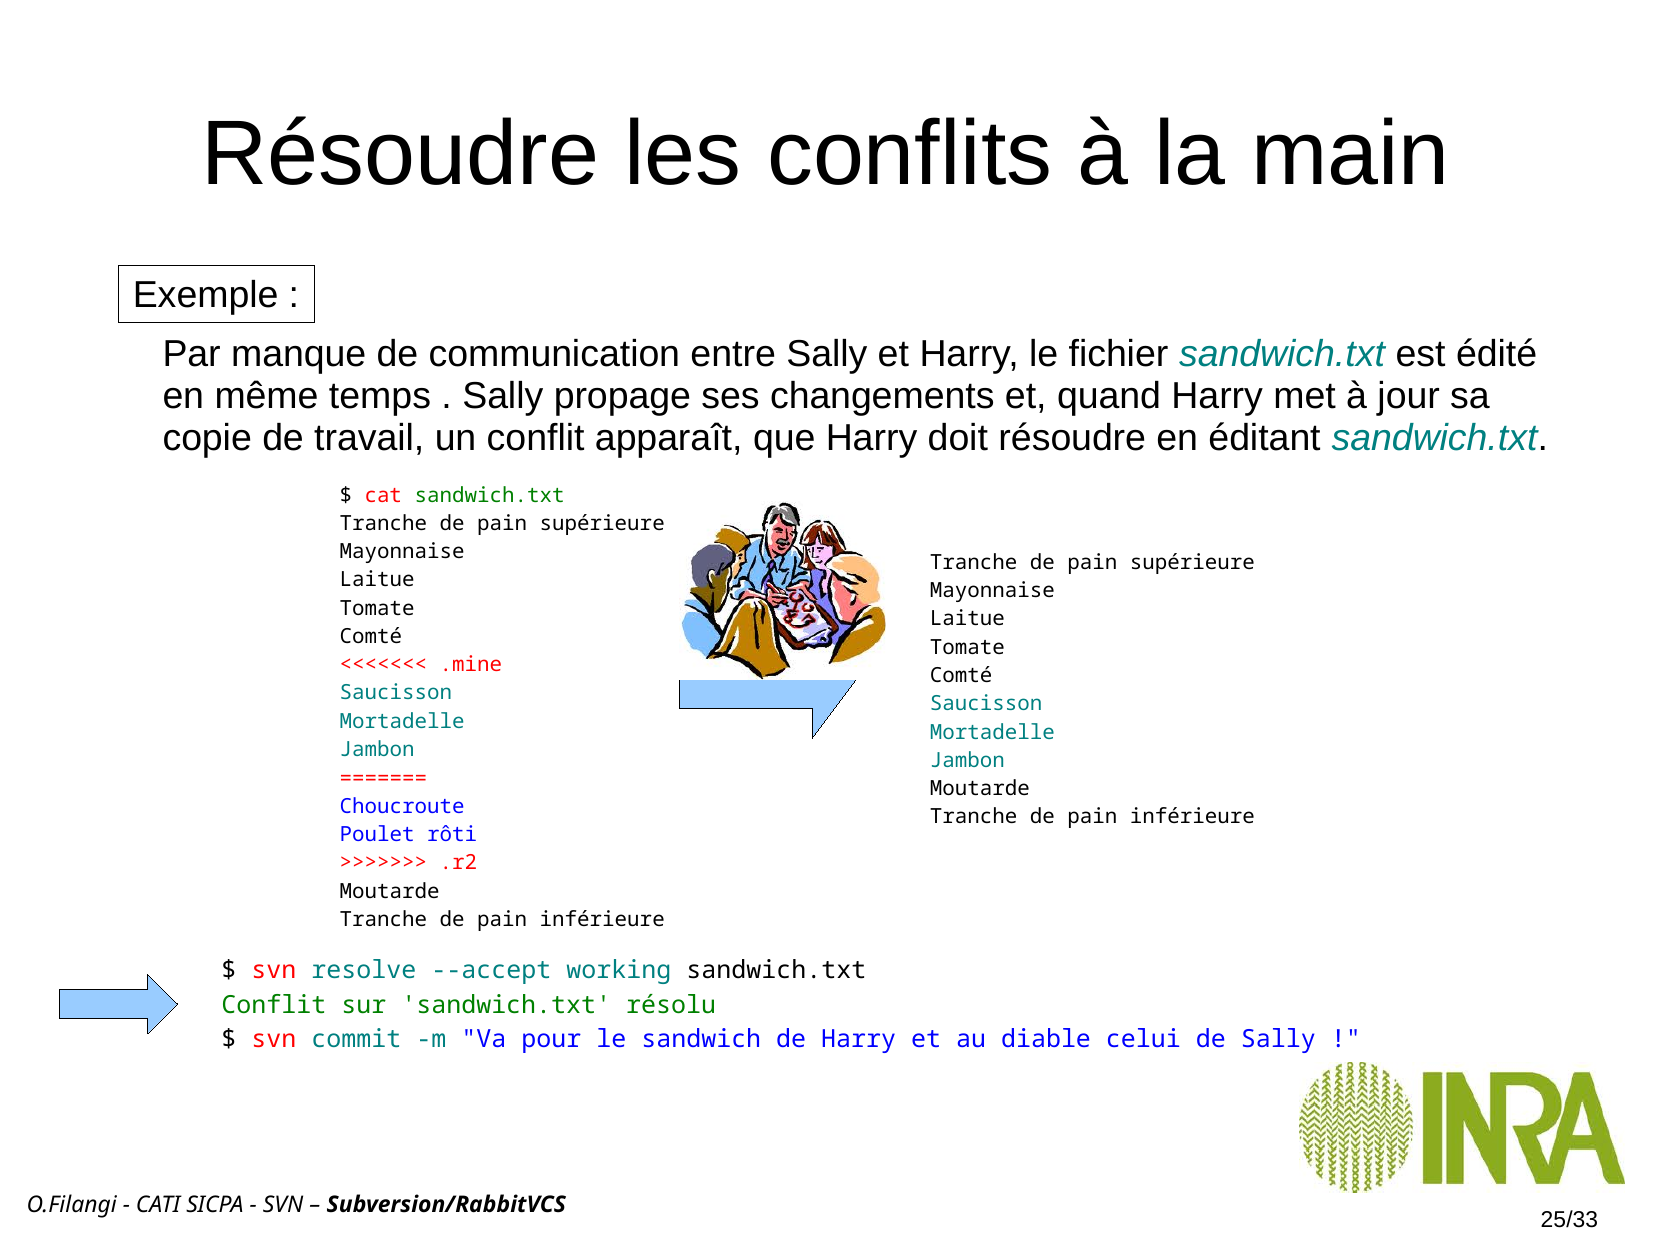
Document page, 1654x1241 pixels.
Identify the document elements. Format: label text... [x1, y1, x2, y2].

text_box $ svn resolve --accept working sandwich.txt Conflit sur 'sandwich.txt' résolu $ svn commit -m "Va pour le sandwich de Harry et au diable celui de Sally !" [206, 944, 1377, 1046]
text_box O.Filangi - CATI SICPA - SVN – Subversion/RabbitVCS [5, 1181, 611, 1227]
text_box Exemple : [118, 265, 315, 323]
text_box Par manque de communication entre Sally et Harry, le fichier sandwich.txt est édité en même temps . Sally propage ses changements et, quand Harry met à jour sa copie de travail, un conflit apparaît, que Harry doit résoudre en éditant sandwich.txt. [147, 324, 1595, 466]
picture [679, 501, 886, 680]
text_box [679, 680, 856, 739]
text_box Tranche de pain supérieure Mayonnaise Laitue Tomate Comté Saucisson Mortadelle Jambon Moutarde Tranche de pain inférieure [915, 539, 1270, 798]
text_box <numéro>/34 [1525, 1199, 1654, 1241]
text_box [59, 974, 178, 1034]
title Résoudre les conflits à la main [82, 49, 1571, 257]
text_box $ cat sandwich.txt Tranche de pain supérieure Mayonnaise Laitue Tomate Comté <<<<<<< .mine Saucisson Mortadelle Jambon ======= Choucroute Poulet rôti >>>>>>> .r2 Moutarde Tranche de pain inférieure [324, 472, 680, 925]
picture [1299, 1062, 1625, 1193]
